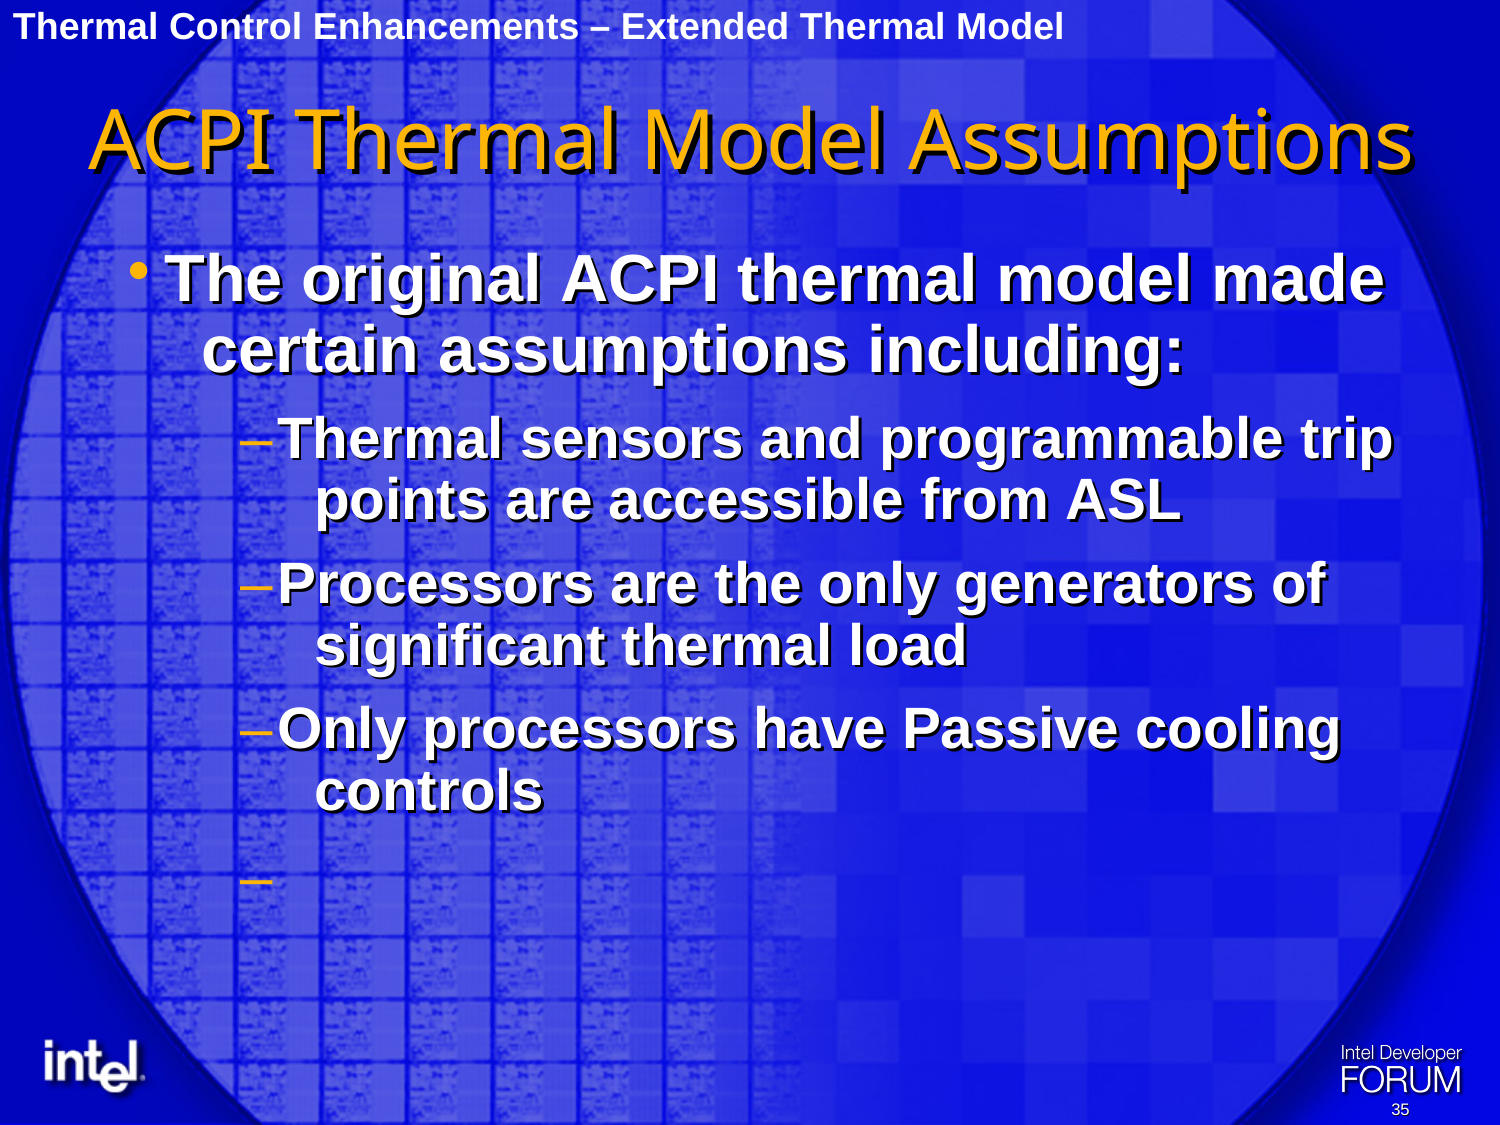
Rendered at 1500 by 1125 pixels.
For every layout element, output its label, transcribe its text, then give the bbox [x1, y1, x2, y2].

text_box Thermal Control Enhancements – Extended Thermal Model [0, 0, 1081, 55]
picture [0, 0, 1500, 1125]
